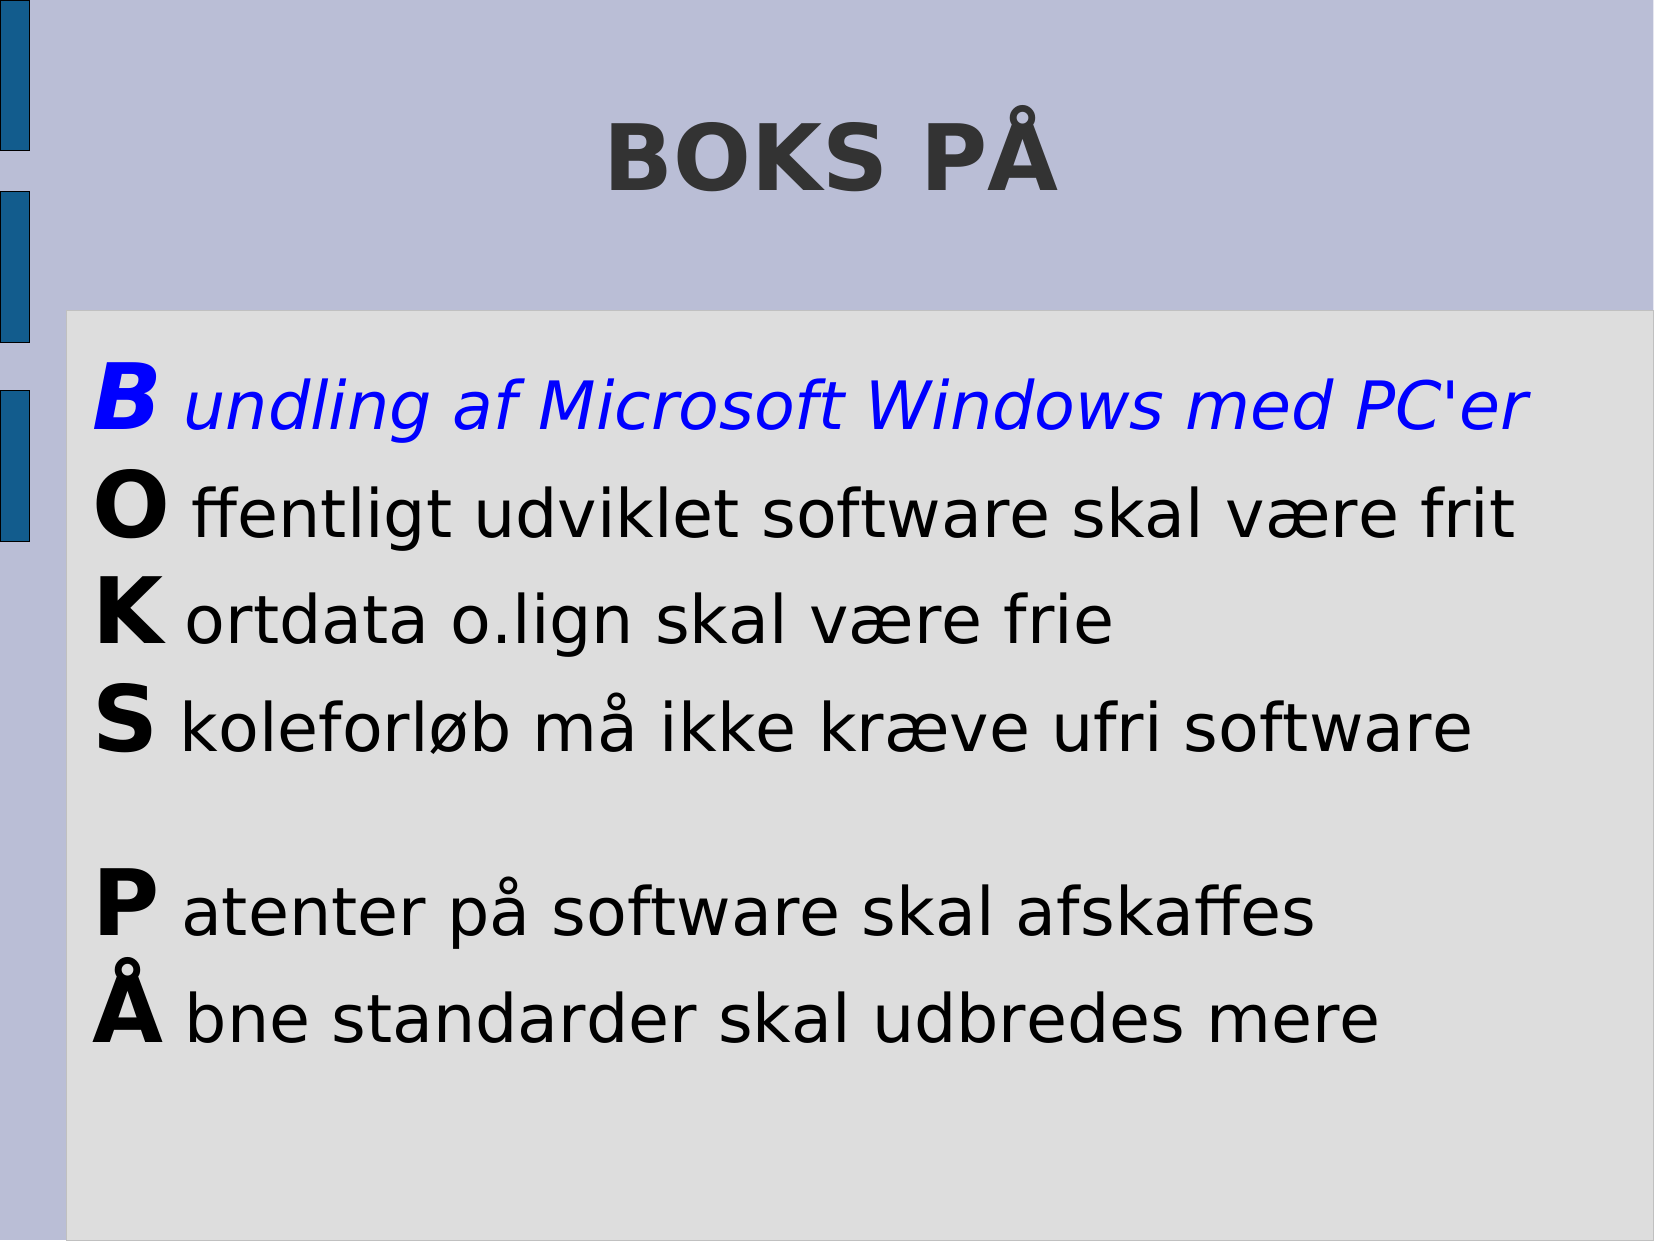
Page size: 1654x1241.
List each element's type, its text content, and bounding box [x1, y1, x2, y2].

list B undling af Microsoft Windows med PC'er O ffentligt udviklet software skal være frit K ortdata o.lign skal være frie S koleforløb må ikke kræve ufri software P atenter på software skal afskaffes Å bne standarder skal udbredes mere [75, 344, 1654, 1127]
title BOKS PÅ [125, 55, 1538, 263]
